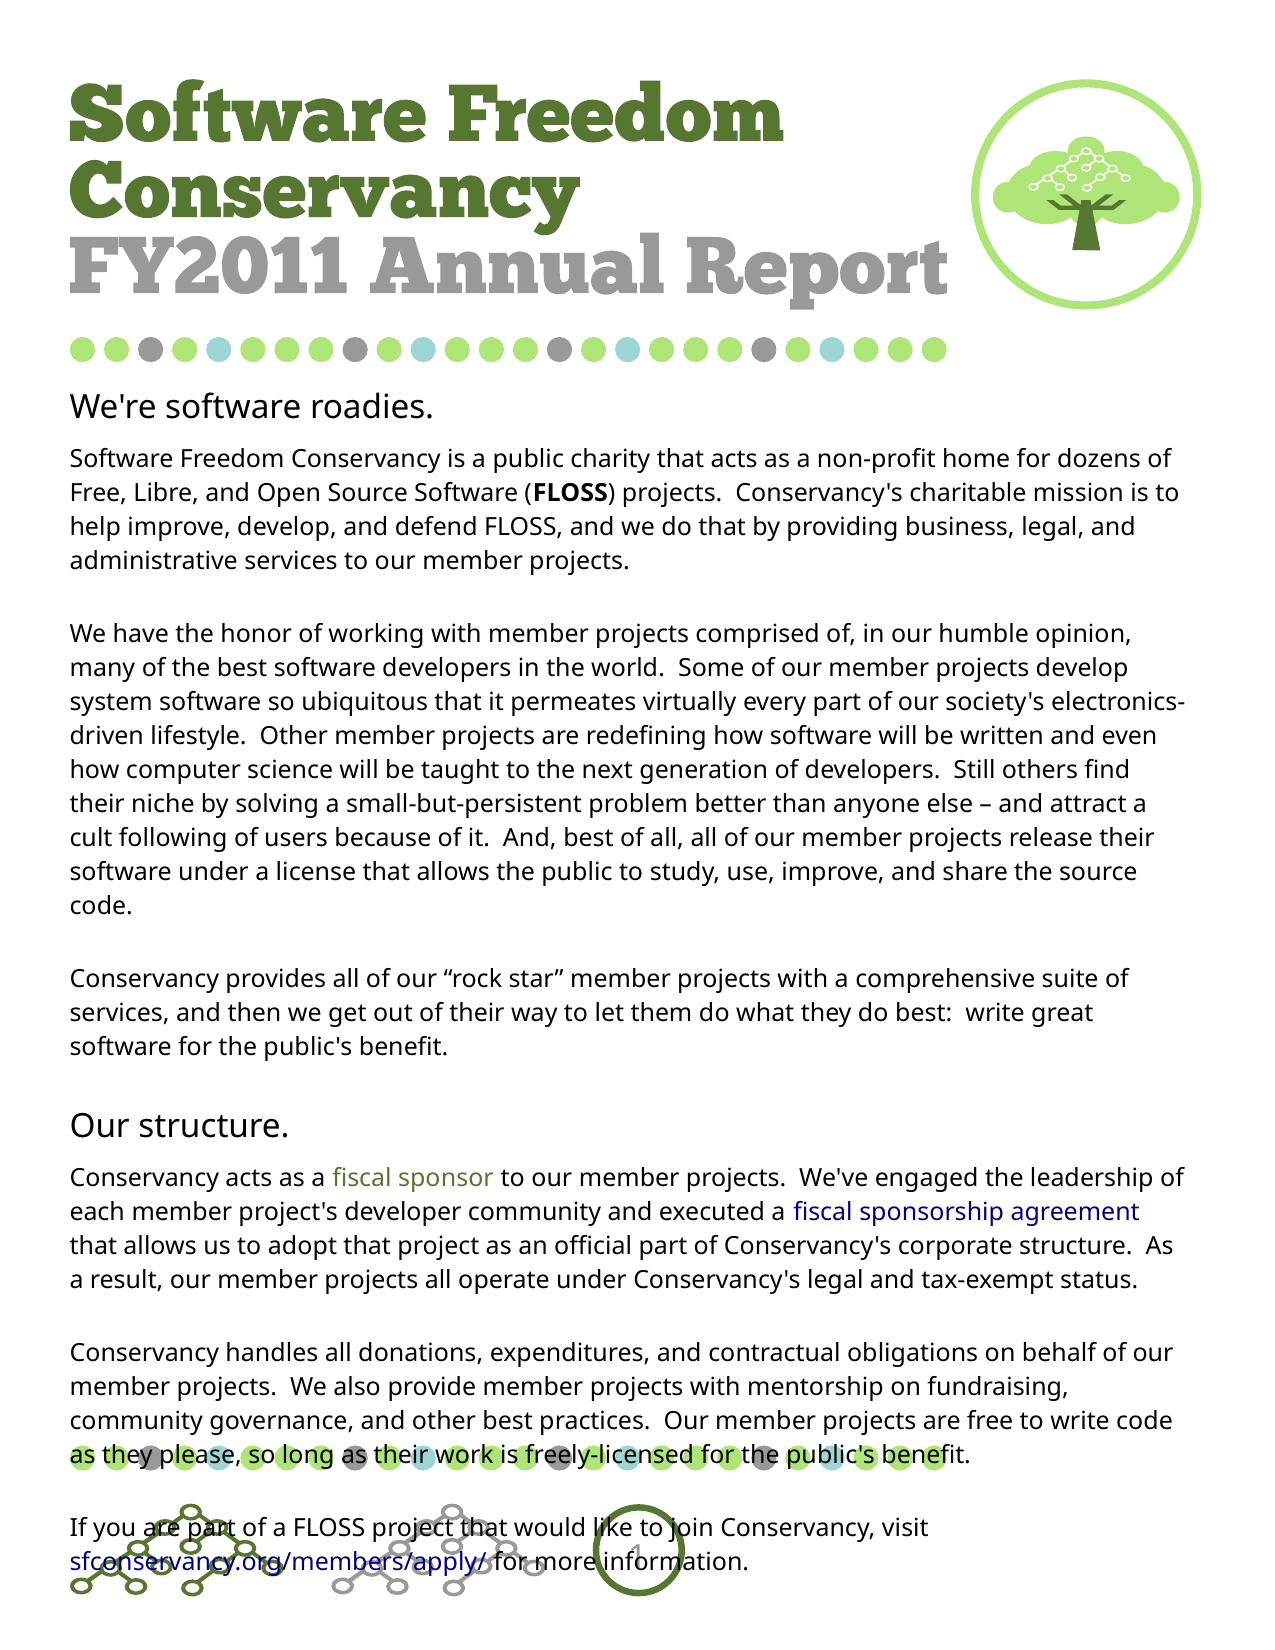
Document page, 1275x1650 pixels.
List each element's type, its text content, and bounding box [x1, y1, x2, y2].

list We're software roadies. Software Freedom Conservancy is a public charity that acts as a non-profit home for dozens of Free, Libre, and Open Source Software (FLOSS) projects. Conservancy's charitable mission is to help improve, develop, and defend FLOSS, and we do that by providing business, legal, and administrative services to our member projects. We have the honor of working with member projects comprised of, in our humble opinion, many of the best software developers in the world. Some of our member projects develop system software so ubiquitous that it permeates virtually every part of our society's electronics-driven lifestyle. Other member projects are redefining how software will be written and even how computer science will be taught to the next generation of developers. Still others find their niche by solving a small-but-persistent problem better than anyone else – and attract a cult following of users because of it. And, best of all, all of our member projects release their software under a license that allows the public to study, use, improve, and share the source code. Conservancy provides all of our “rock star” member projects with a comprehensive suite of services, and then we get out of their way to let them do what they do best: write great software for the public's benefit. Our structure. Conservancy acts as a fiscal sponsor to our member projects. We've engaged the leadership of each member project's developer community and executed a fiscal sponsorship agreement that allows us to adopt that project as an official part of Conservancy's corporate structure. As a result, our member projects all operate under Conservancy's legal and tax-exempt status. Conservancy handles all donations, expenditures, and contractual obligations on behalf of our member projects. We also provide member projects with mentorship on fundraising, community governance, and other best practices. Our member projects are free to write code as they please, so long as their work is freely-licensed for the public's benefit. If you are part of a FLOSS project that would like to join Conservancy, visit sfconservancy.org/members/apply/ for more information. [69, 383, 1192, 1462]
